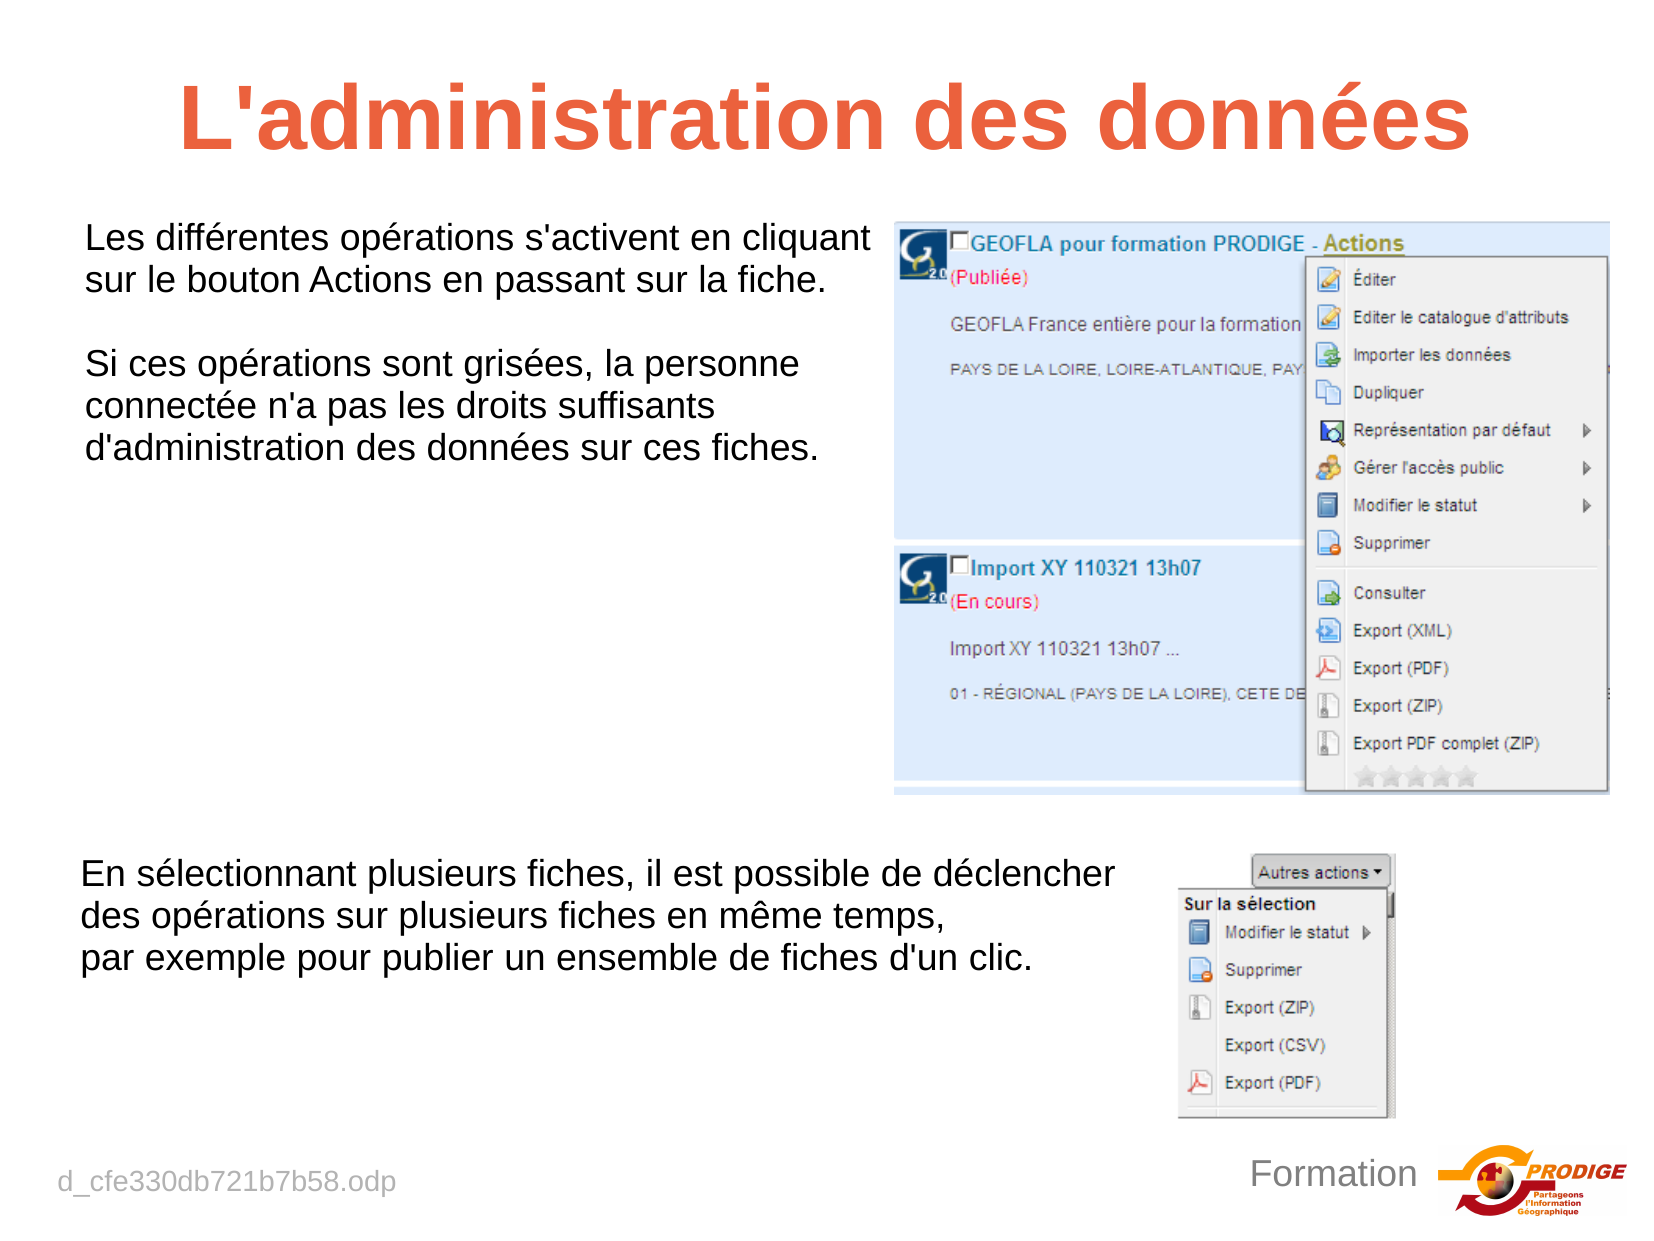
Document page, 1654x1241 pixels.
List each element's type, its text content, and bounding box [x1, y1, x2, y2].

text_box Les différentes opérations s'activent en cliquant sur le bouton Actions en passant sur la fiche. Si ces opérations sont grisées, la personne connectée n'a pas les droits suffisants d'administration des données sur ces fiches. [70, 209, 897, 519]
picture [1438, 1145, 1627, 1216]
picture [1169, 846, 1396, 1125]
title L'administration des données [82, 21, 1571, 214]
picture [894, 217, 1610, 795]
text_box En sélectionnant plusieurs fiches, il est possible de déclencher des opérations sur plusieurs fiches en même temps, par exemple pour publier un ensemble de fiches d'un clic. [65, 845, 1142, 987]
